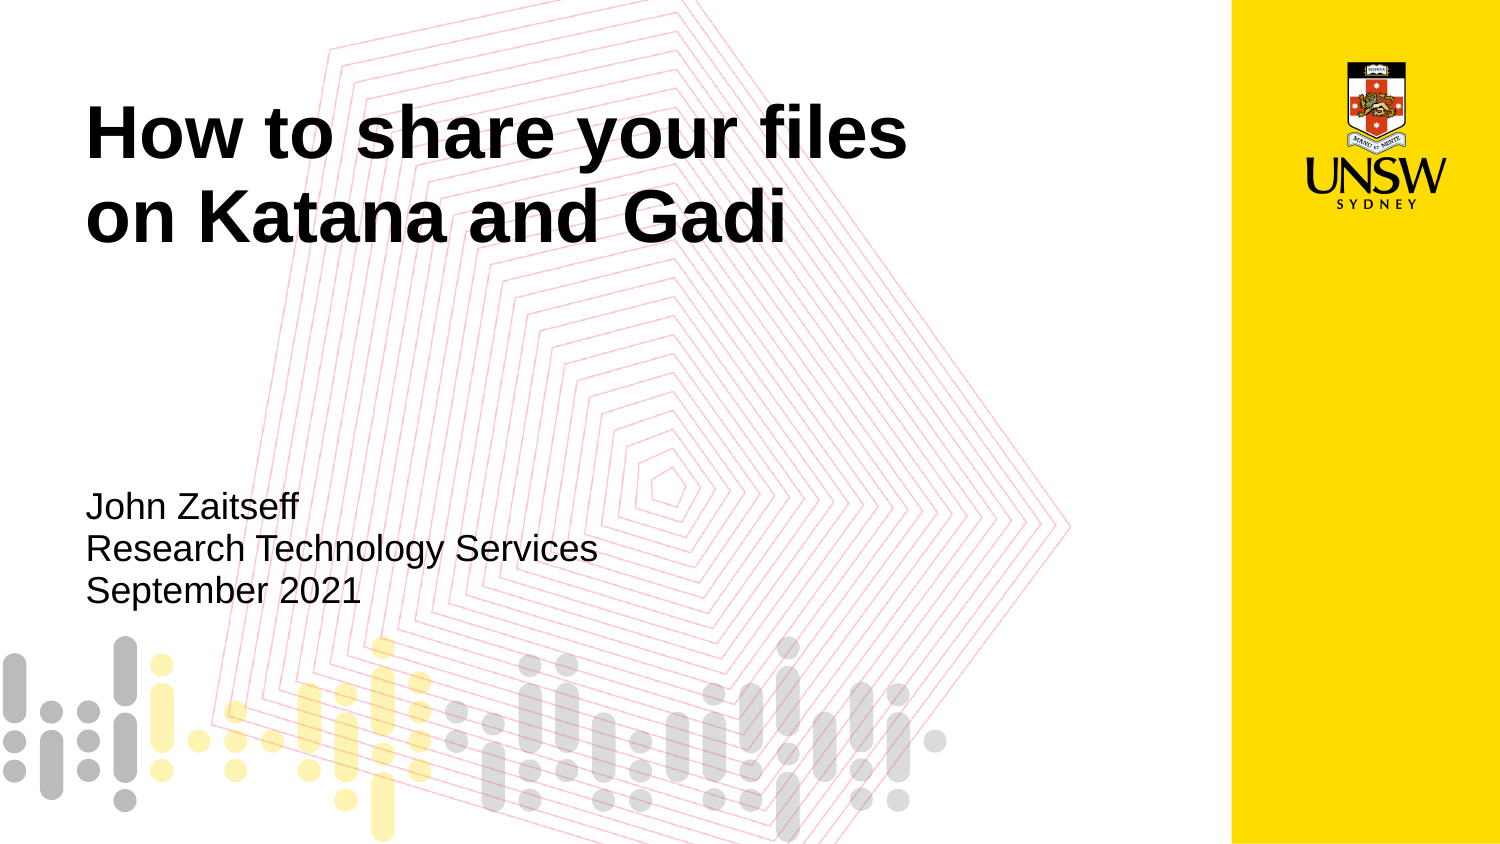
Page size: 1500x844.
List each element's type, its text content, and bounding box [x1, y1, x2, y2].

picture [210, 350, 1072, 478]
picture [1298, 44, 1454, 227]
text_box How to share your files on Katana and Gadi [70, 82, 1170, 350]
text_box John Zaitseff Research Technology Services September 2021 [70, 478, 1170, 626]
picture [210, 0, 1072, 82]
picture [0, 619, 1072, 844]
